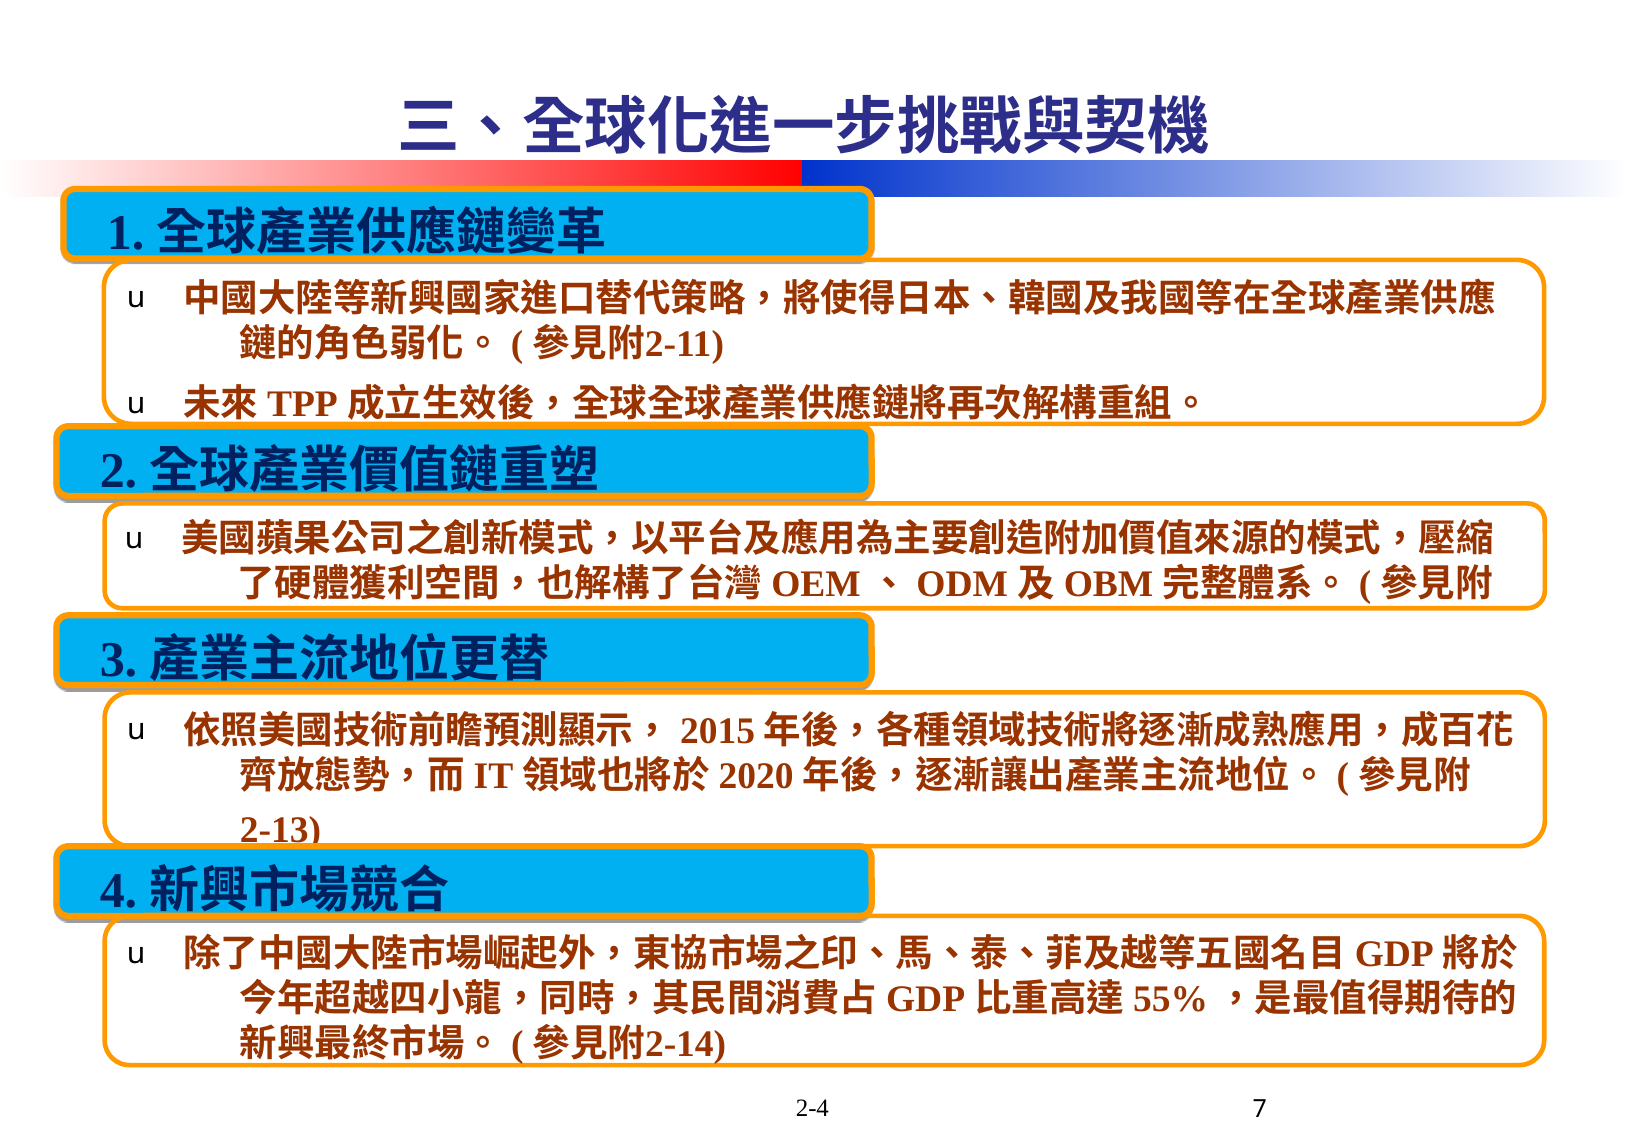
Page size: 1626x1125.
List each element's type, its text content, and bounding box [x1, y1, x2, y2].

text_box 依照美國技術前瞻預測顯示，2015年後，各種領域技術將逐漸成熟應用，成百花齊放態勢，而IT領域也將於2020年後，逐漸讓出產業主流地位。(參見附2-13) 對於台灣而言，必須醞釀新的產業動能。 [104, 692, 1545, 847]
text_box 4.新興市場競合 [56, 846, 872, 916]
text_box 7 [1237, 1085, 1617, 1125]
text_box 美國蘋果公司之創新模式，以平台及應用為主要創造附加價值來源的模式，壓縮了硬體獲利空間，也解構了台灣OEM、ODM及OBM完整體系。(參見附2-12) [104, 503, 1545, 609]
text_box 3.產業主流地位更替 [56, 615, 872, 685]
text_box 除了中國大陸市場崛起外，東協市場之印、馬、泰、菲及越等五國名目GDP將於今年超越四小龍，同時，其民間消費占GDP比重高達55%，是最值得期待的新興最終市場。(參見附2-14) [104, 915, 1545, 1066]
text_box 1.全球產業供應鏈變革 [63, 189, 872, 259]
text_box 中國大陸等新興國家進口替代策略，將使得日本、韓國及我國等在全球產業供應鏈的角色弱化。(參見附2-11) 未來TPP成立生效後，全球全球產業供應鏈將再次解構重組。 [103, 259, 1545, 424]
text_box 三、全球化進一步挑戰與契機 [121, 41, 1486, 126]
text_box 2.全球產業價值鏈重塑 [56, 426, 872, 496]
text_box 2-4 [712, 1084, 913, 1125]
